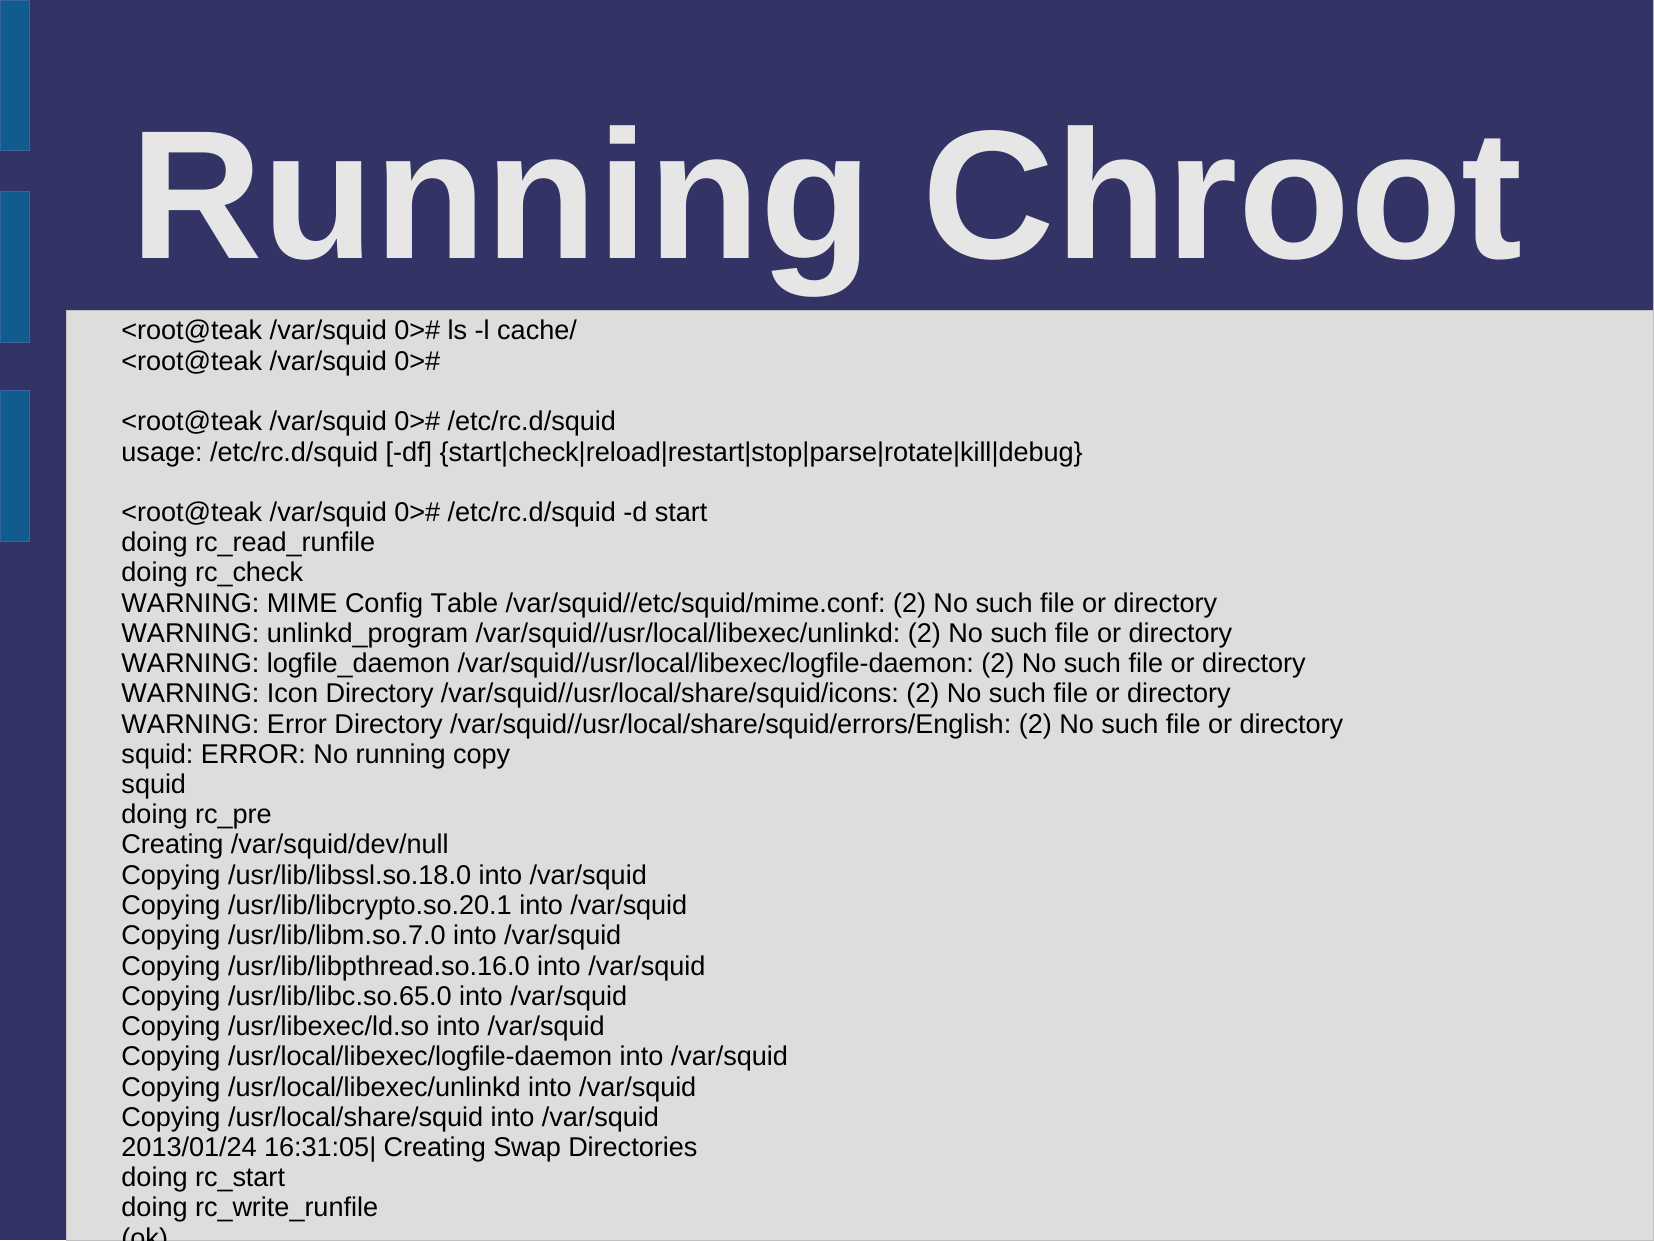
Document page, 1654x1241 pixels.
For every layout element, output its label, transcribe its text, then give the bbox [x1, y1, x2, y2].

list <root@teak /var/squid 0># ls -l cache/ <root@teak /var/squid 0># <root@teak /var/squid 0># /etc/rc.d/squid usage: /etc/rc.d/squid [-df] {start|check|reload|restart|stop|parse|rotate|kill|debug} <root@teak /var/squid 0># /etc/rc.d/squid -d start doing rc_read_runfile doing rc_check WARNING: MIME Config Table /var/squid//etc/squid/mime.conf: (2) No such file or directory WARNING: unlinkd_program /var/squid//usr/local/libexec/unlinkd: (2) No such file or directory WARNING: logfile_daemon /var/squid//usr/local/libexec/logfile-daemon: (2) No such file or directory WARNING: Icon Directory /var/squid//usr/local/share/squid/icons: (2) No such file or directory WARNING: Error Directory /var/squid//usr/local/share/squid/errors/English: (2) No such file or directory squid: ERROR: No running copy squid doing rc_pre Creating /var/squid/dev/null Copying /usr/lib/libssl.so.18.0 into /var/squid Copying /usr/lib/libcrypto.so.20.1 into /var/squid Copying /usr/lib/libm.so.7.0 into /var/squid Copying /usr/lib/libpthread.so.16.0 into /var/squid Copying /usr/lib/libc.so.65.0 into /var/squid Copying /usr/libexec/ld.so into /var/squid Copying /usr/local/libexec/logfile-daemon into /var/squid Copying /usr/local/libexec/unlinkd into /var/squid Copying /usr/local/share/squid into /var/squid 2013/01/24 16:31:05| Creating Swap Directories doing rc_start doing rc_write_runfile (ok) [121, 315, 1534, 1241]
title Running Chroot [121, 91, 1534, 299]
